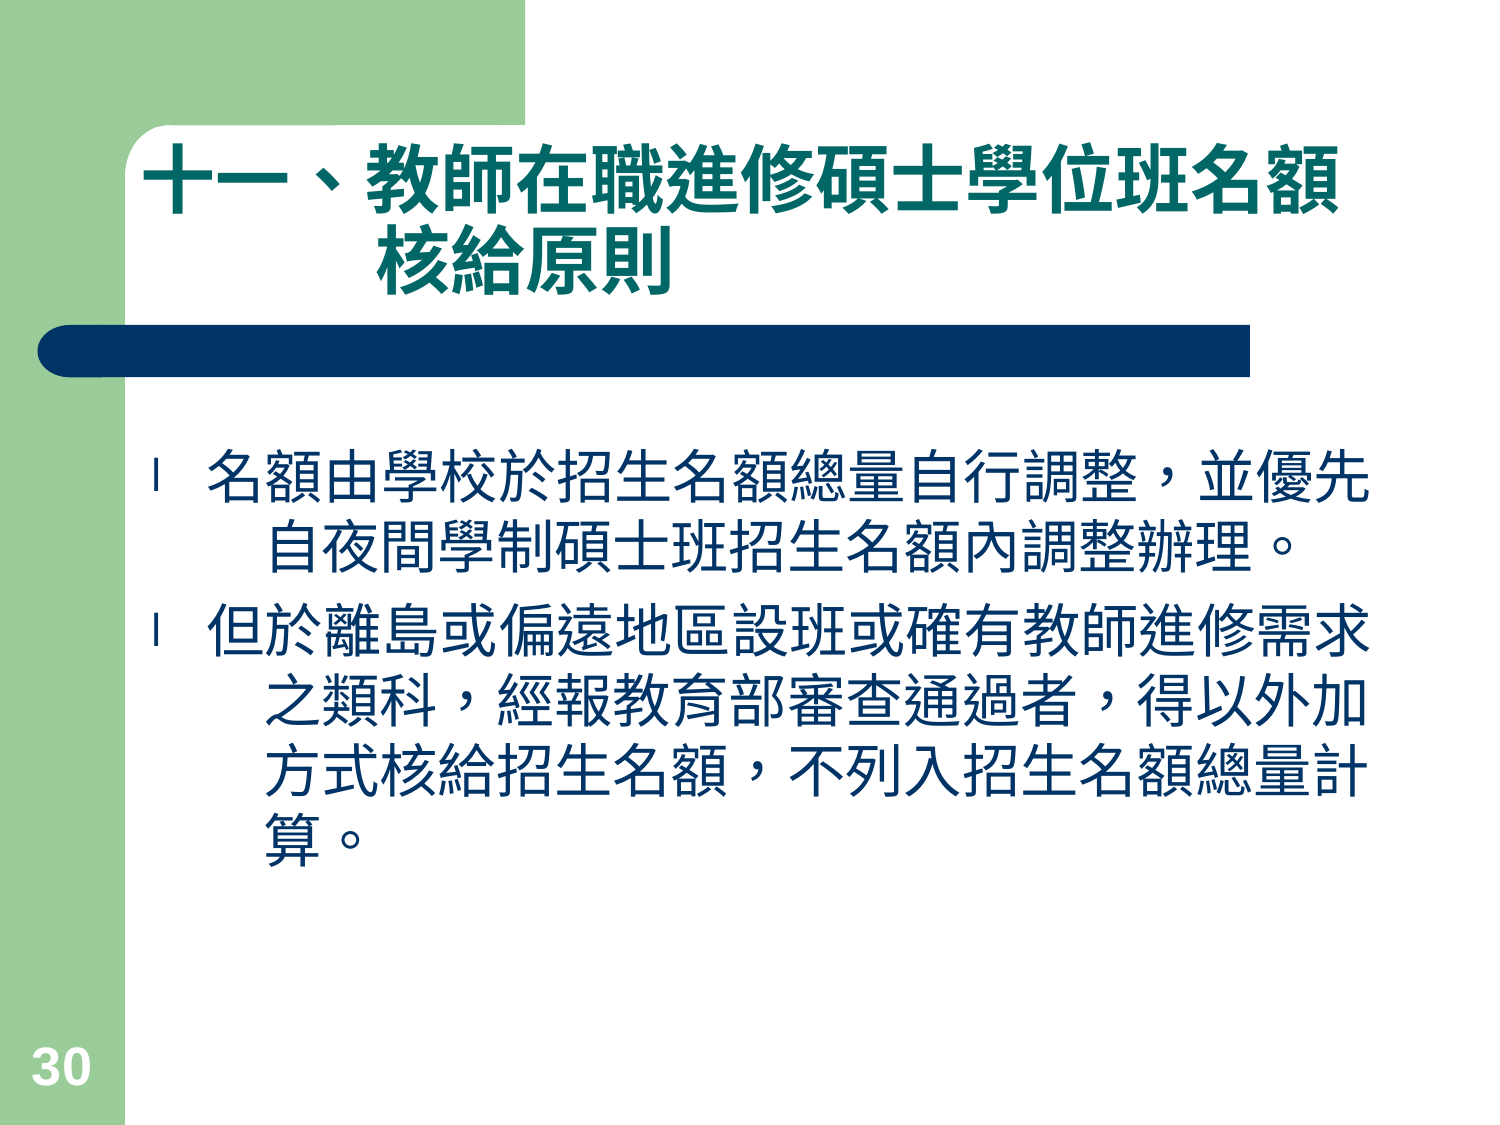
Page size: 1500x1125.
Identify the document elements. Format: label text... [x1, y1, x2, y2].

text_box [13, 1023, 111, 1105]
list 名額由學校於招生名額總量自行調整，並優先自夜間學制碩士班招生名額內調整辦理。 但於離島或偏遠地區設班或確有教師進修需求之類科，經報教育部審查通過者，得以外加方式核給招生名額，不列入招生名額總量計算。 [135, 432, 1398, 1044]
title 十一、教師在職進修碩士學位班名額核給原則 [125, 125, 1426, 313]
